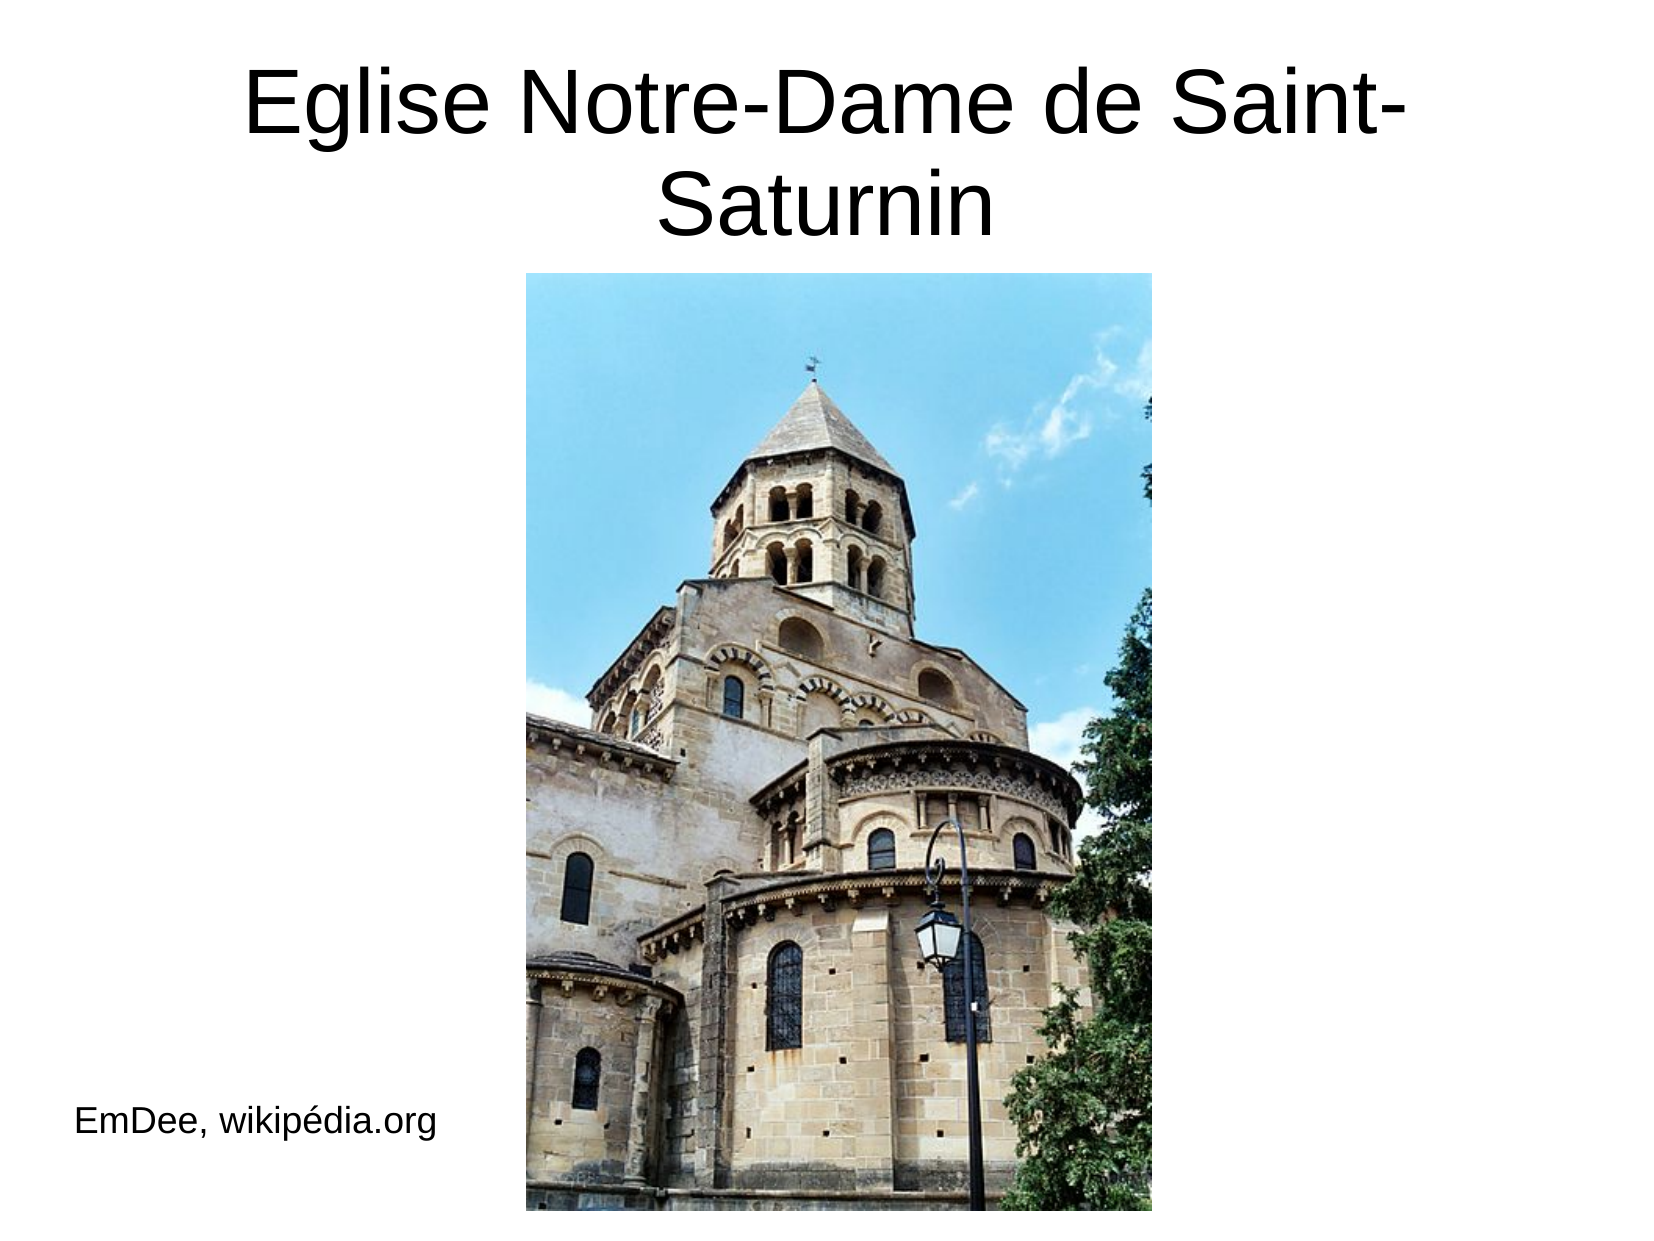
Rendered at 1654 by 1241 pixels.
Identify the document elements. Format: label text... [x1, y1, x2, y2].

text_box EmDee, wikipédia.org [59, 1092, 473, 1150]
title Eglise Notre-Dame de Saint-Saturnin [82, 49, 1571, 257]
picture [526, 273, 1152, 1211]
